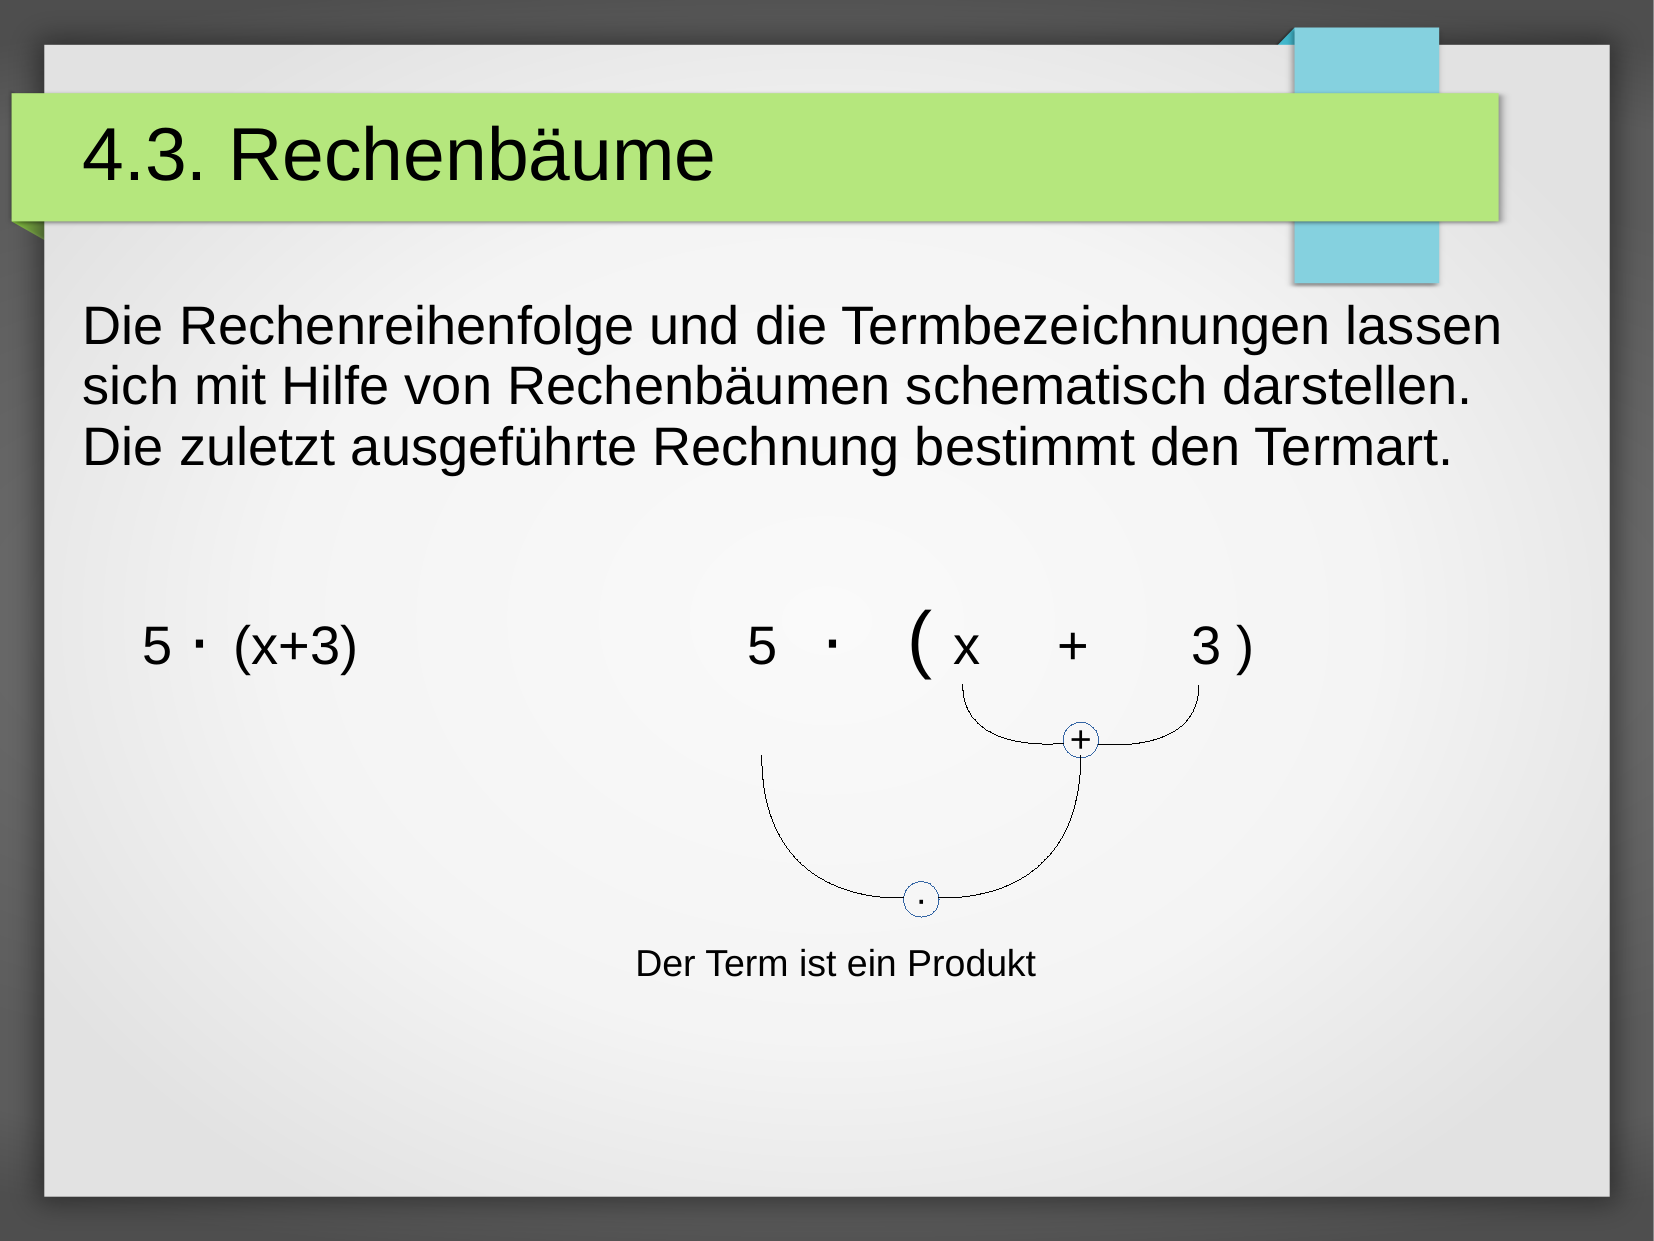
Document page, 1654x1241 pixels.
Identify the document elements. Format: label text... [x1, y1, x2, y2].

text_box Der Term ist ein Produkt [620, 935, 1052, 993]
text_box + [1063, 722, 1099, 758]
text_box · [903, 881, 940, 918]
picture [0, 0, 1654, 1241]
title 4.3. Rechenbäume [82, 70, 1501, 239]
list Die Rechenreihenfolge und die Termbezeichnungen lassen sich mit Hilfe von Rechenbäumen schematisch darstellen. Die zuletzt ausgeführte Rechnung bestimmt den Termart. 5 · (x+3) 5 · ( x + 3 ) [82, 295, 1571, 1015]
